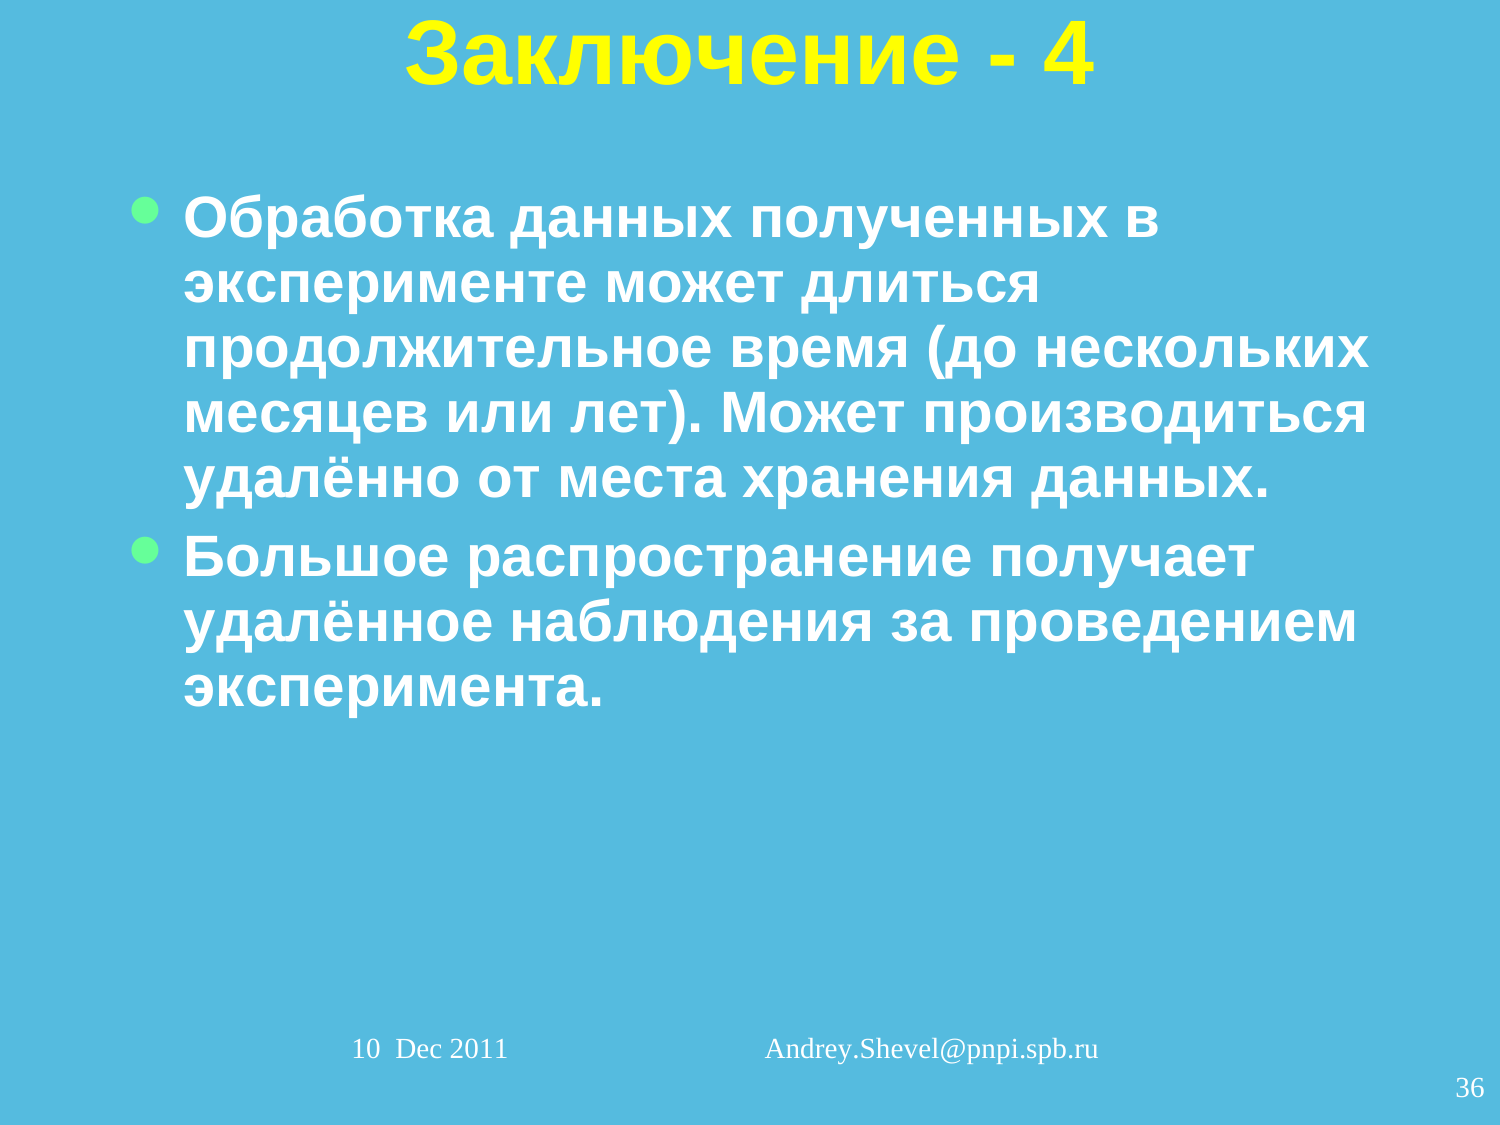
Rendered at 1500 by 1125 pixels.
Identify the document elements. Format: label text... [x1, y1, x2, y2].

list Обработка данных полученных в эксперименте может длиться продолжительное время (до нескольких месяцев или лет). Может производиться удалённо от места хранения данных. Большое распространение получает удалённое наблюдения за проведением эксперимента. [112, 176, 1388, 920]
title Заключение - 4 [112, 0, 1388, 176]
